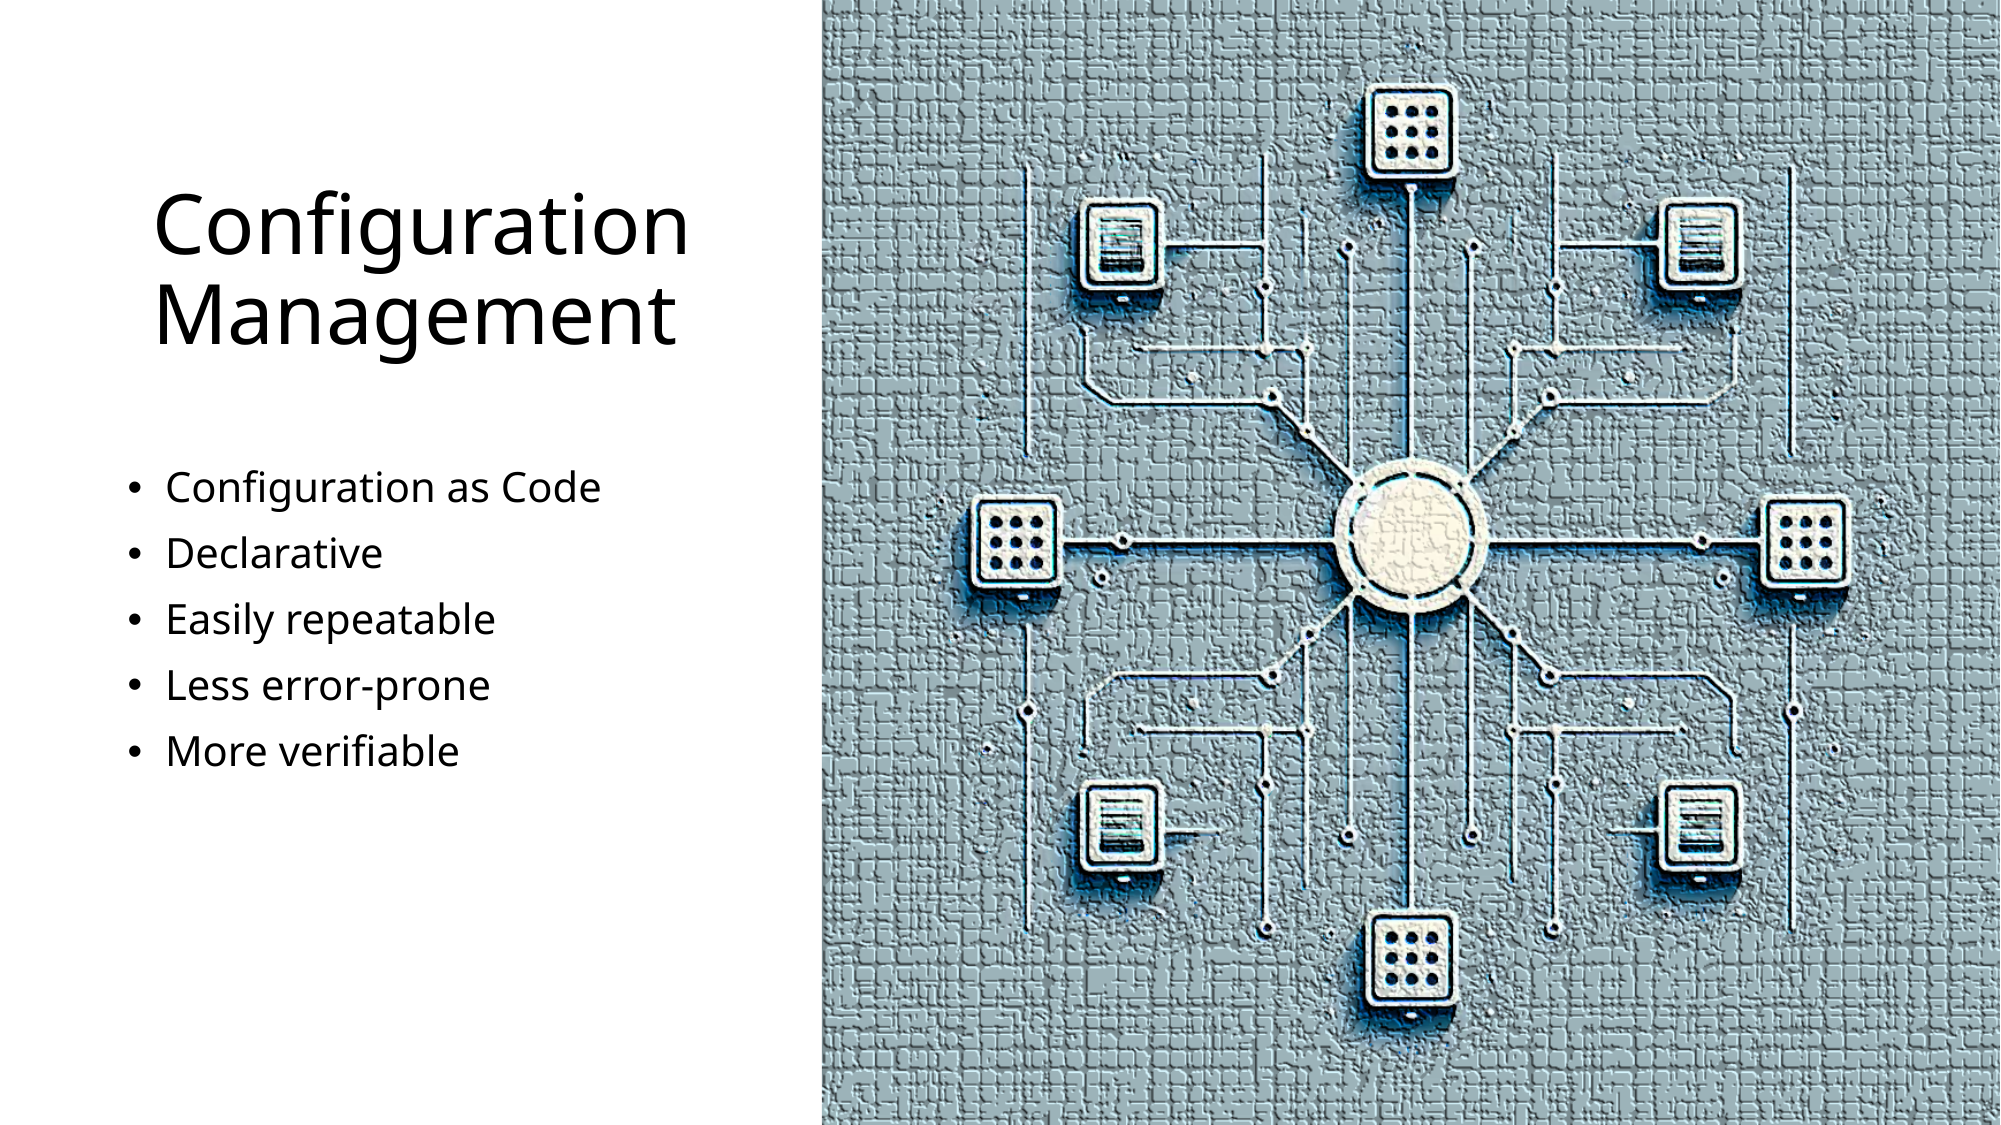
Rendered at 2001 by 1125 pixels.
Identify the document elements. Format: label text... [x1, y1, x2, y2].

picture [821, 0, 2000, 1125]
title Configuration Management [137, 90, 762, 456]
list Configuration as Code Declarative Easily repeatable Less error-prone More verifiable [112, 459, 763, 976]
